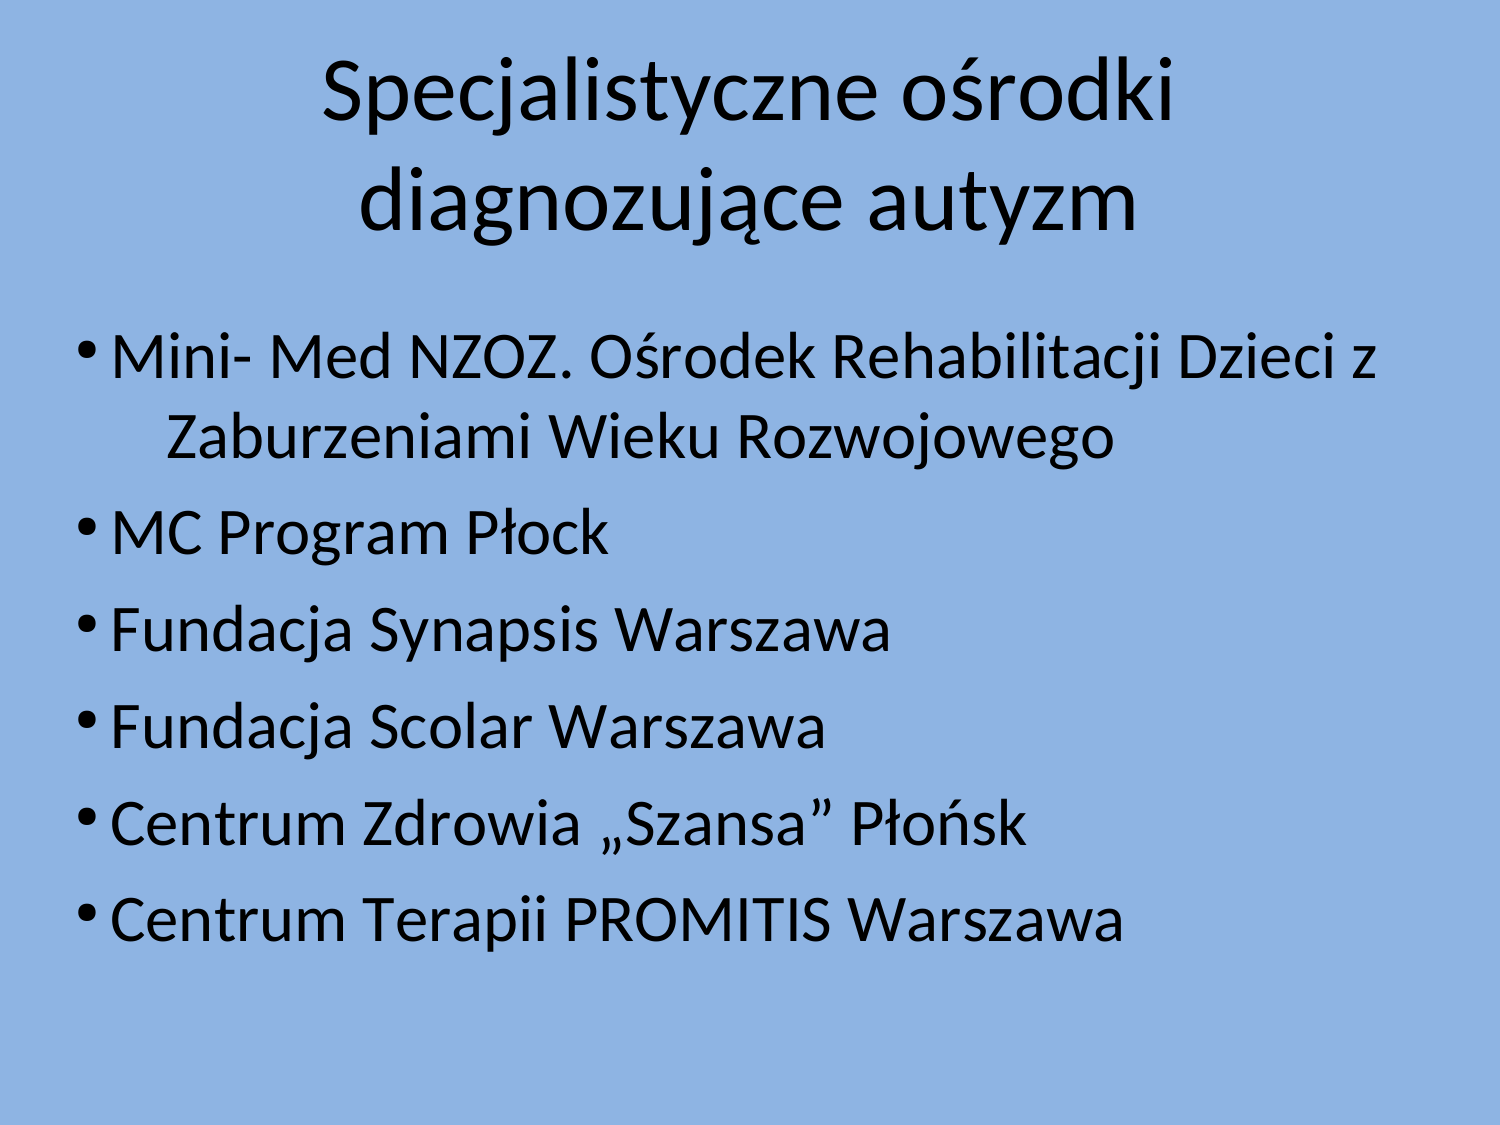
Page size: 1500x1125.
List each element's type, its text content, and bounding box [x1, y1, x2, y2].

subtitle Mini- Med NZOZ. Ośrodek Rehabilitacji Dzieci z Zaburzeniami Wieku Rozwojowego MC Program Płock Fundacja Synapsis Warszawa Fundacja Scolar Warszawa Centrum Zdrowia „Szansa” Płońsk Centrum Terapii PROMITIS Warszawa [74, 262, 1425, 1005]
title Specjalistyczne ośrodki diagnozujące autyzm [74, 20, 1425, 257]
